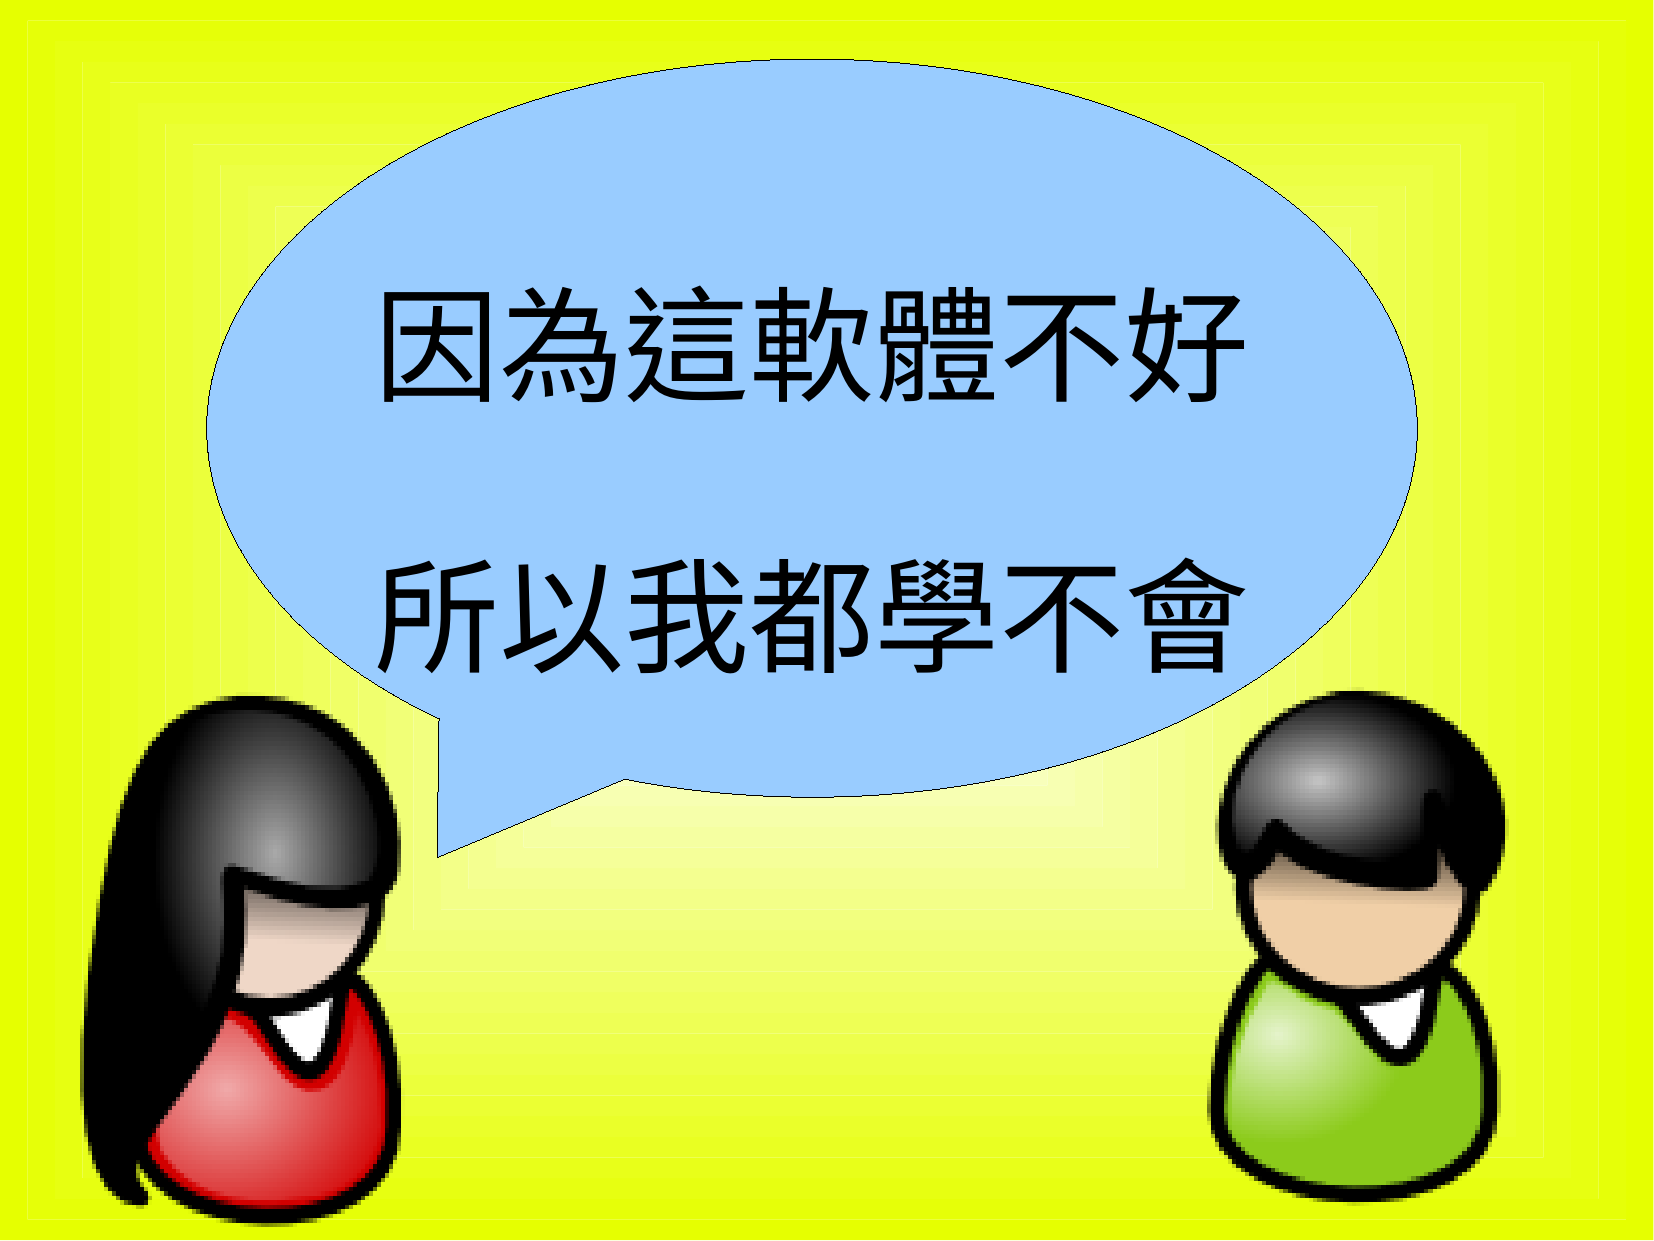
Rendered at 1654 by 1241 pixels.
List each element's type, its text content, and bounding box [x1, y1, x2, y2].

picture [1092, 679, 1625, 1211]
picture [0, 679, 502, 1241]
text_box 因為這軟體不好 所以我都學不會 [206, 59, 1418, 858]
